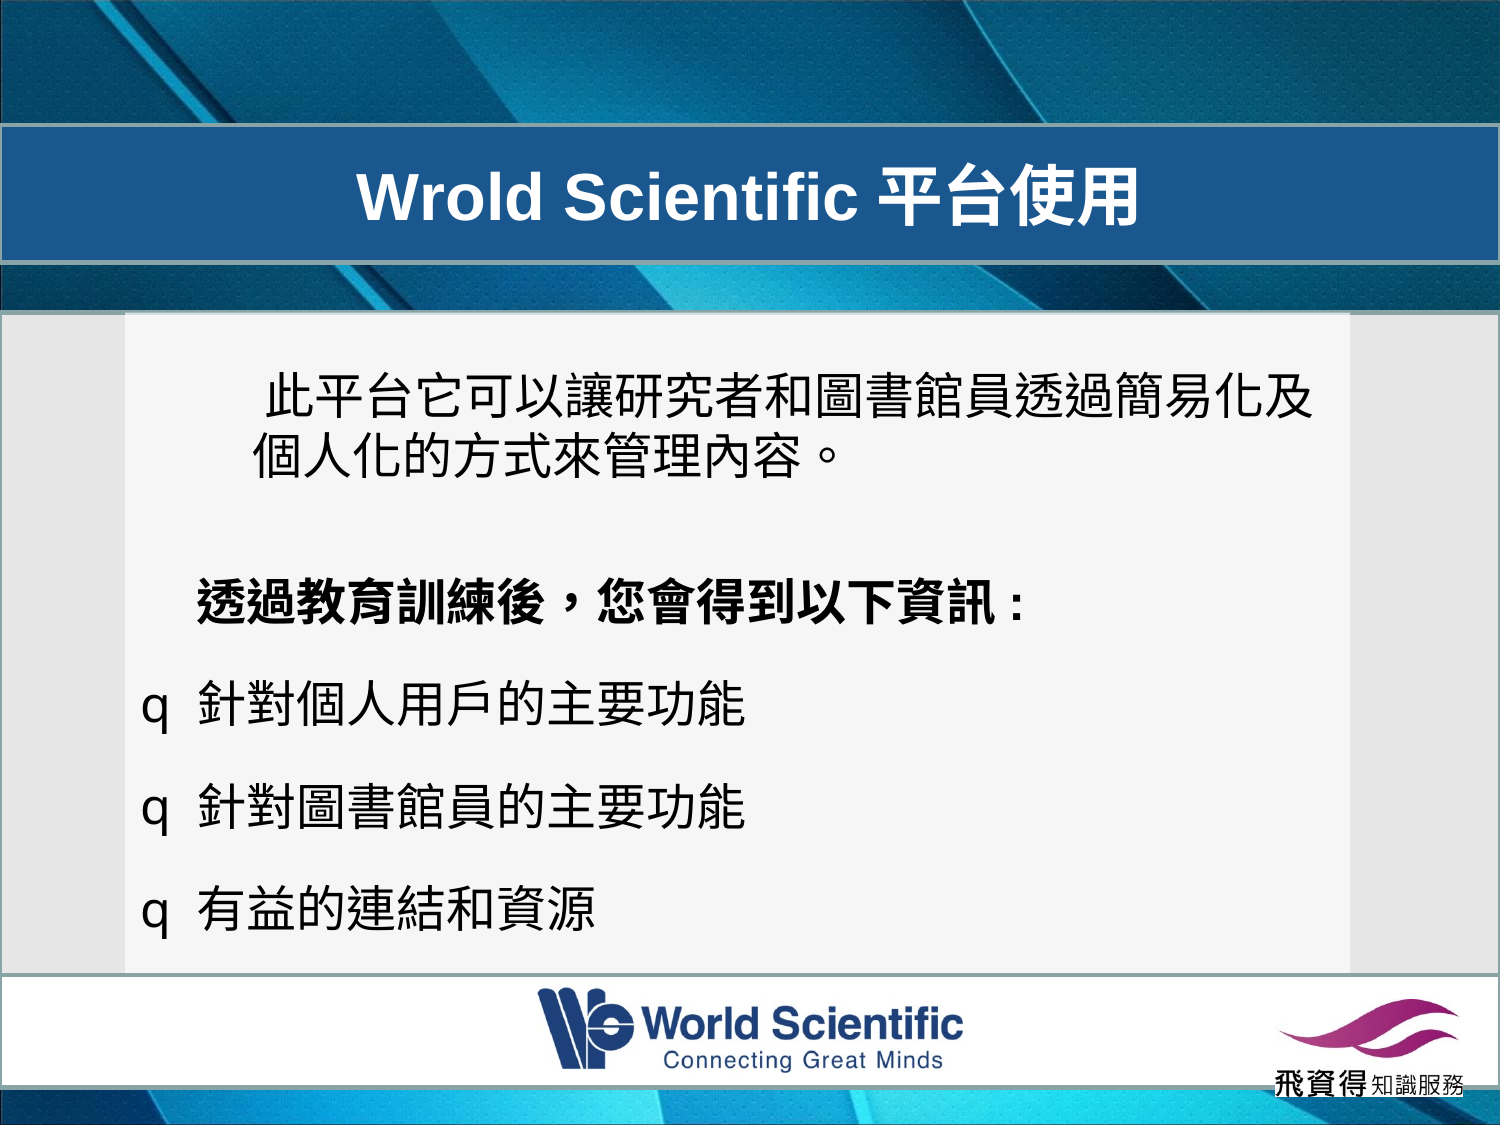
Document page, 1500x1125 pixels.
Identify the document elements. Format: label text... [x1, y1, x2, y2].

picture [537, 987, 963, 1073]
text_box [0, 312, 1500, 1088]
picture [1258, 999, 1474, 1097]
text_box [0, 125, 1500, 263]
list 此平台它可以讓研究者和圖書館員透過簡易化及個人化的方式來管理內容。 透過教育訓練後，您會得到以下資訊: 針對個人用戶的主要功能 針對圖書館員的主要功能 有益的連結和資源 [125, 312, 1351, 975]
title Wrold Scientific平台使用 [75, 133, 1426, 254]
